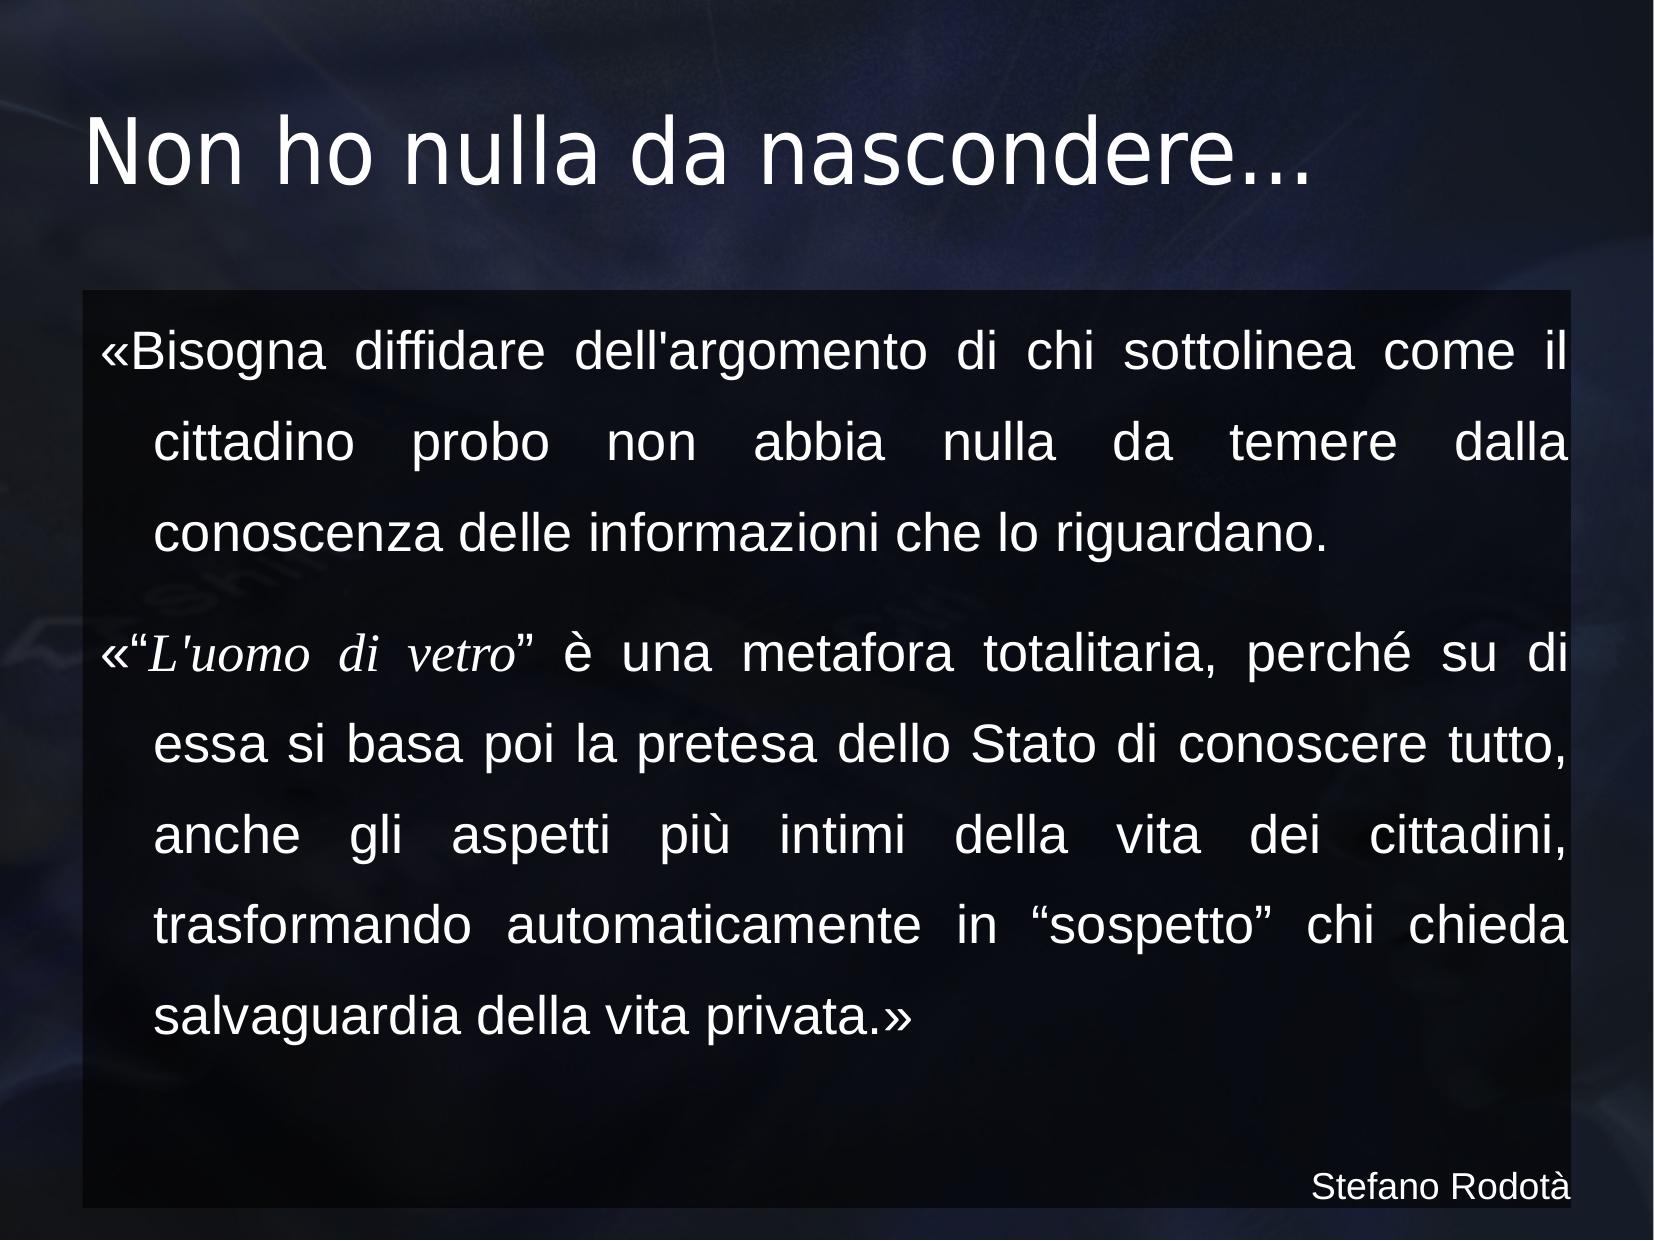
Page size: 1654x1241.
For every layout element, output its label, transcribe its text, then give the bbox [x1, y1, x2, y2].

picture [0, 0, 1654, 1240]
title Non ho nulla da nascondere... [82, 56, 1571, 250]
list «Bisogna diffidare dell'argomento di chi sottolinea come il cittadino probo non abbia nulla da temere dalla conoscenza delle informazioni che lo riguardano. «“L'uomo di vetro” è una metafora totalitaria, perché su di essa si basa poi la pretesa dello Stato di conoscere tutto, anche gli aspetti più intimi della vita dei cittadini, trasformando automaticamente in “sospetto” chi chieda salvaguardia della vita privata.» Stefano Rodotà [82, 290, 1571, 1178]
